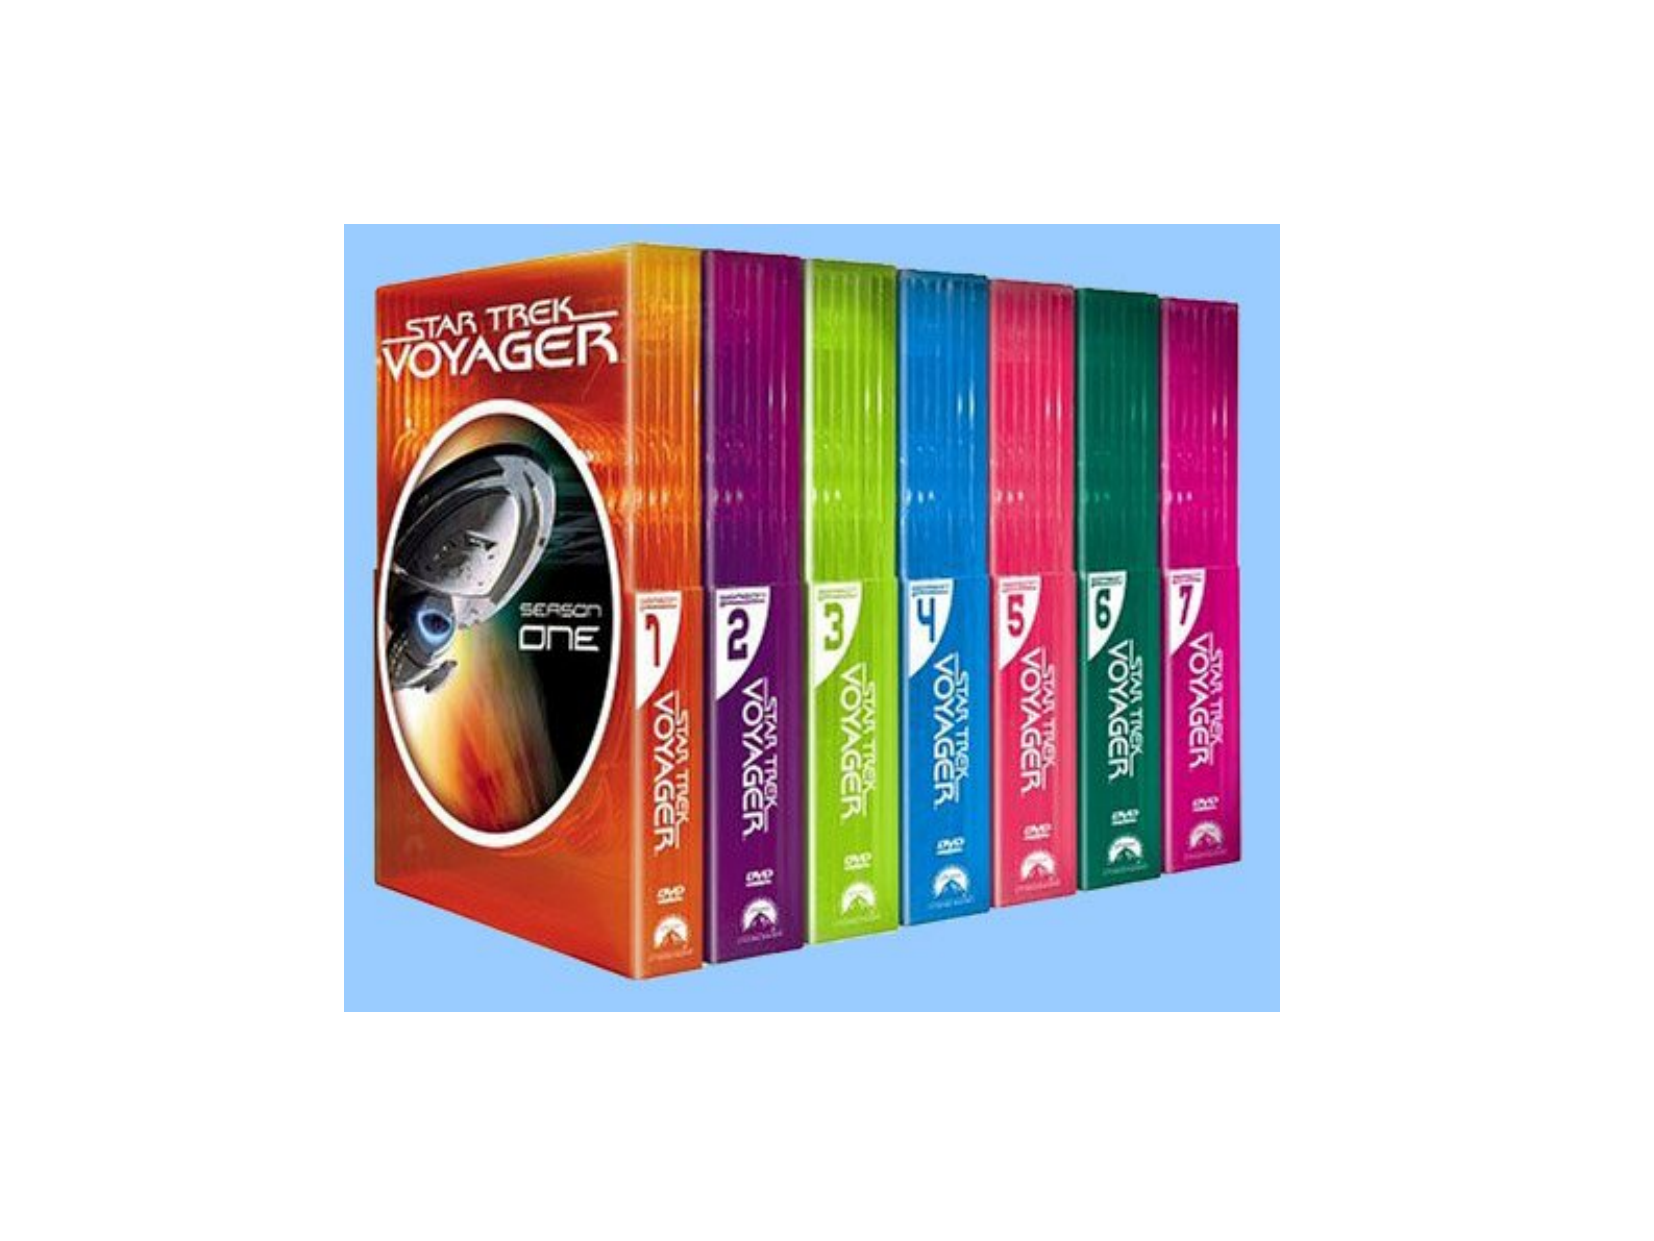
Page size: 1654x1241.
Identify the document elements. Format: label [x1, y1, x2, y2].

picture [344, 224, 1280, 1012]
